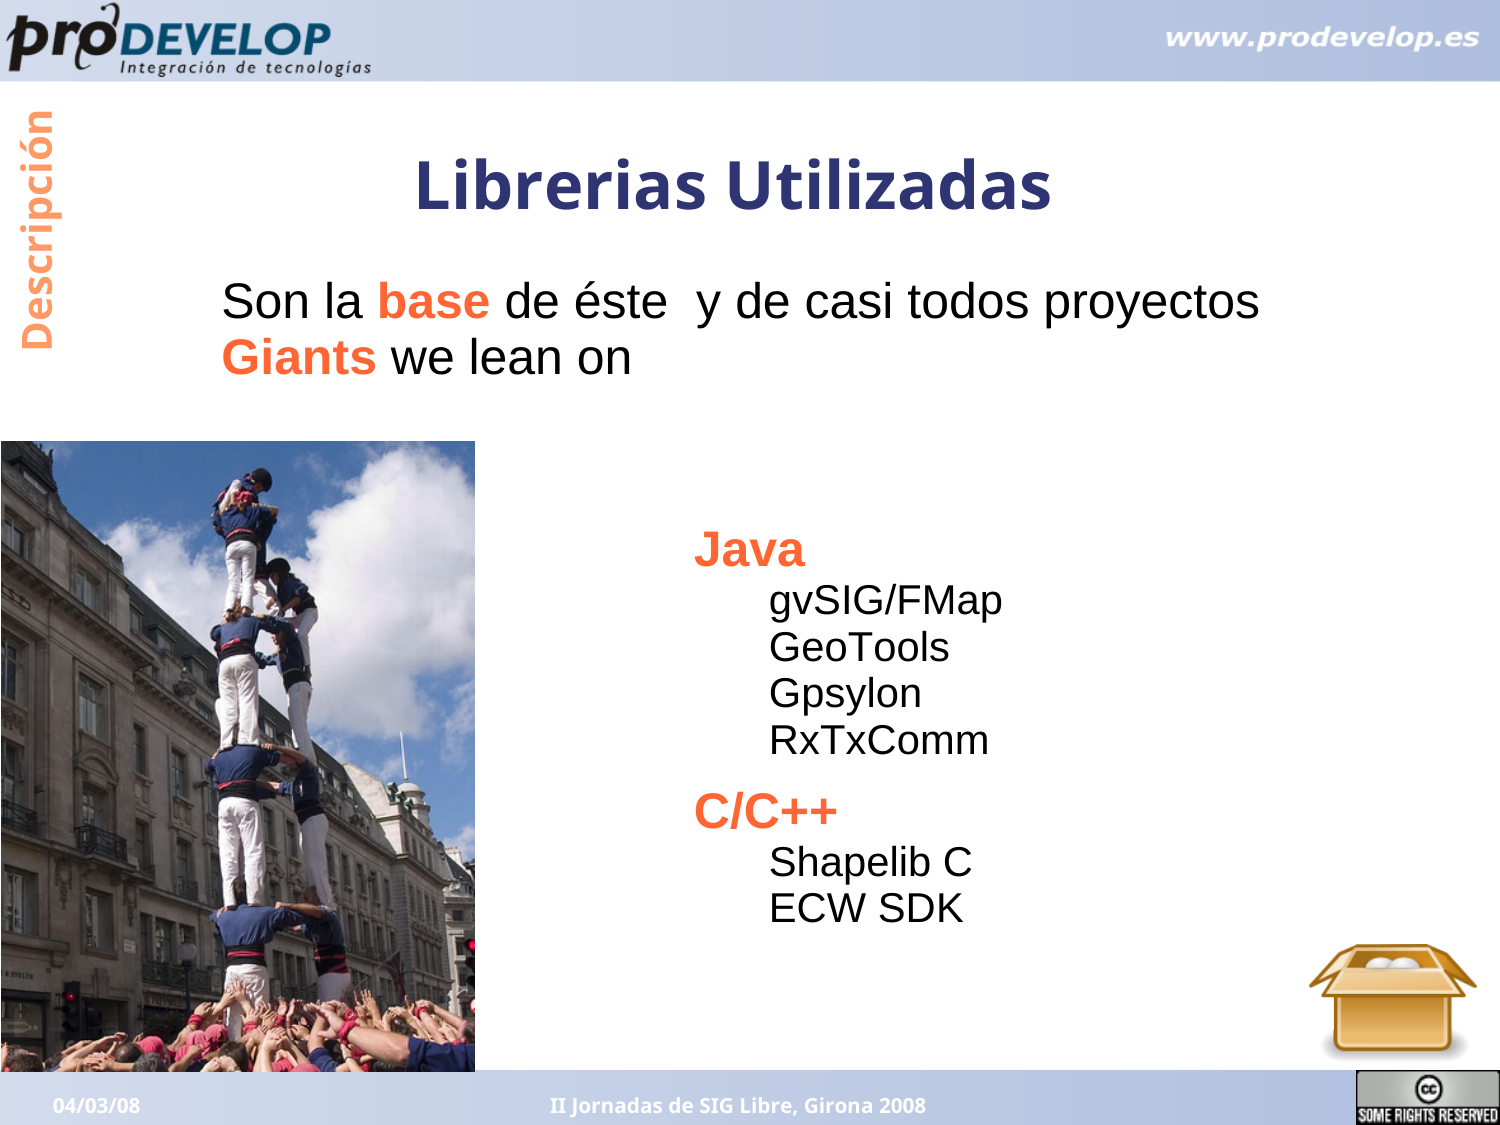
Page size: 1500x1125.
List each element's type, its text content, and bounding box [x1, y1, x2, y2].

text_box C/C++ Shapelib C ECW SDK [679, 775, 1063, 945]
picture [0, 0, 1500, 1125]
text_box Son la base de éste y de casi todos proyectos Giants we lean on [206, 265, 1418, 502]
text_box Java gvSIG/FMap GeoTools Gpsylon RxTxComm [679, 513, 1093, 798]
title Descripción [0, 76, 72, 384]
title Librerias Utilizadas [72, 89, 1418, 278]
